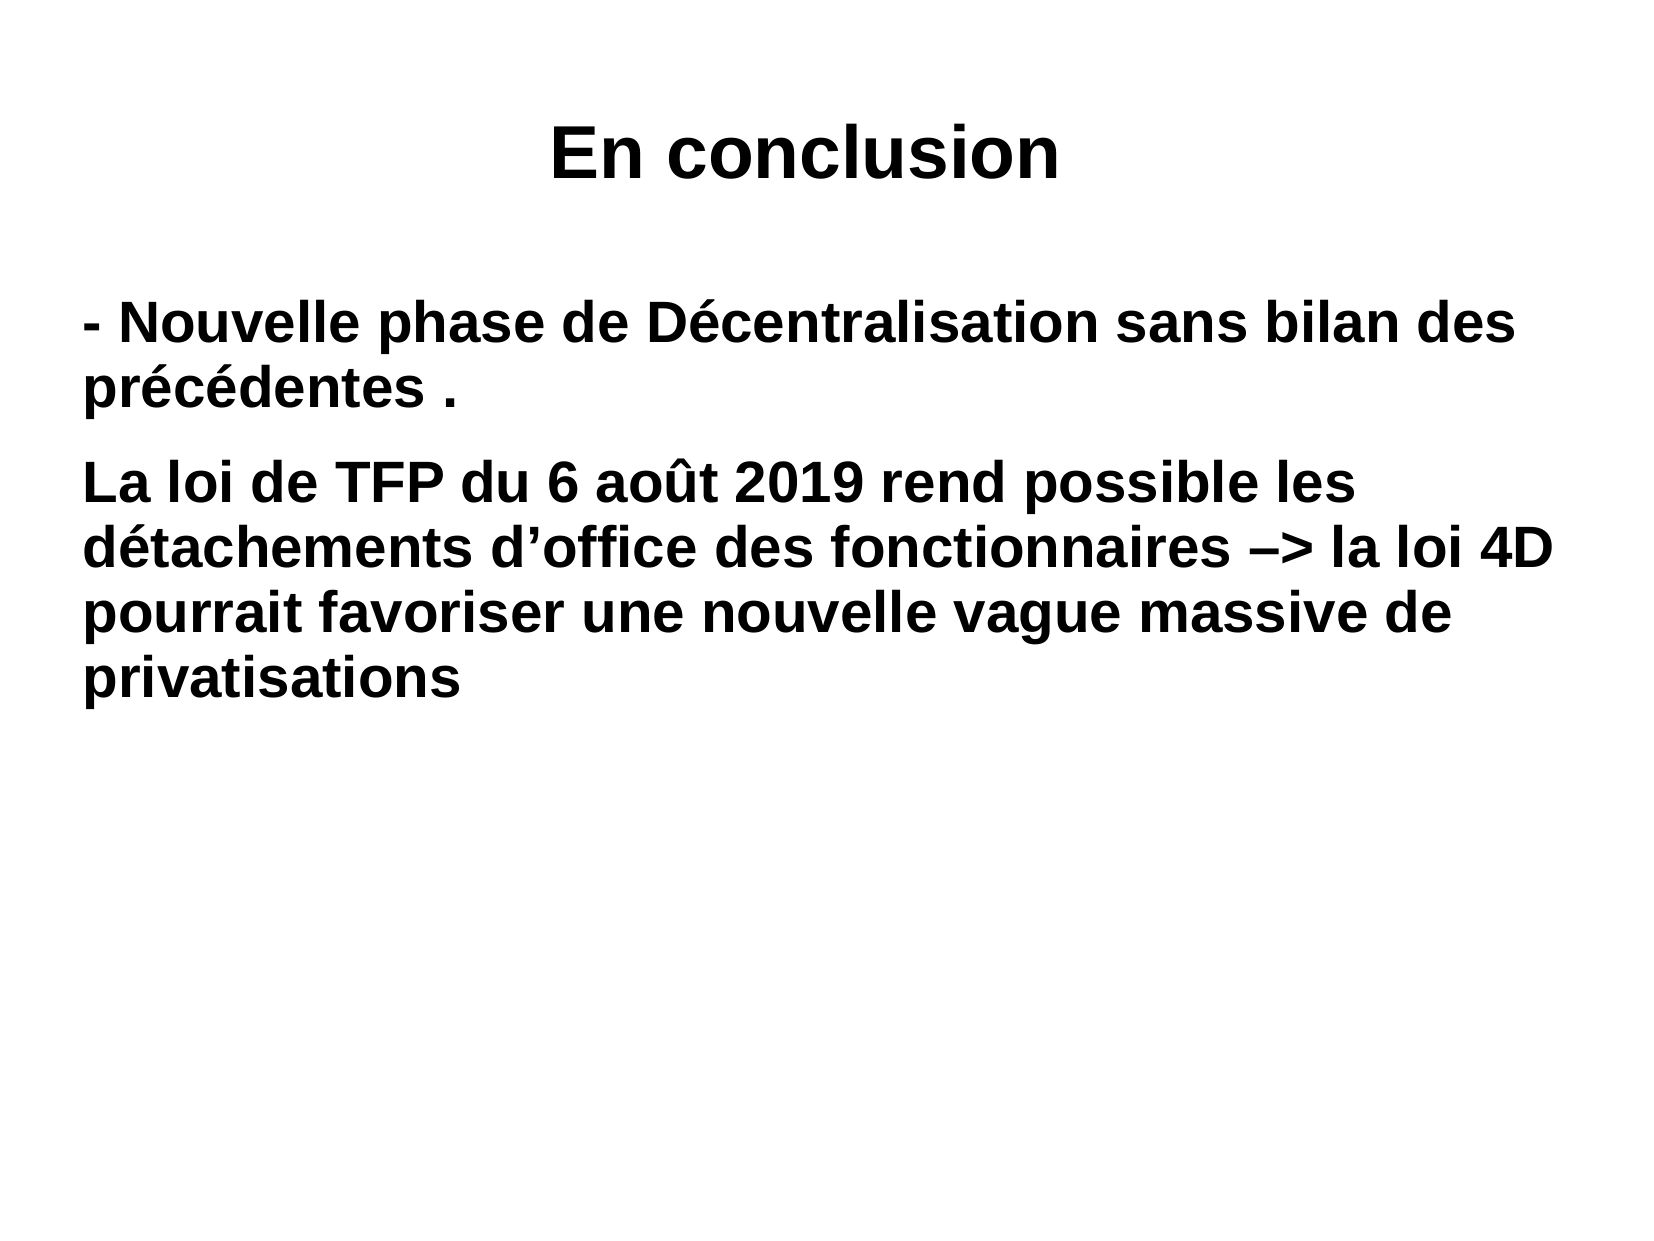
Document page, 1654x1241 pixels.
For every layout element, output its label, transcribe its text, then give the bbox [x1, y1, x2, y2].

list - Nouvelle phase de Décentralisation sans bilan des précédentes . La loi de TFP du 6 août 2019 rend possible les détachements d’office des fonctionnaires –> la loi 4D pourrait favoriser une nouvelle vague massive de privatisations [82, 290, 1571, 1109]
title En conclusion [82, 49, 1571, 257]
